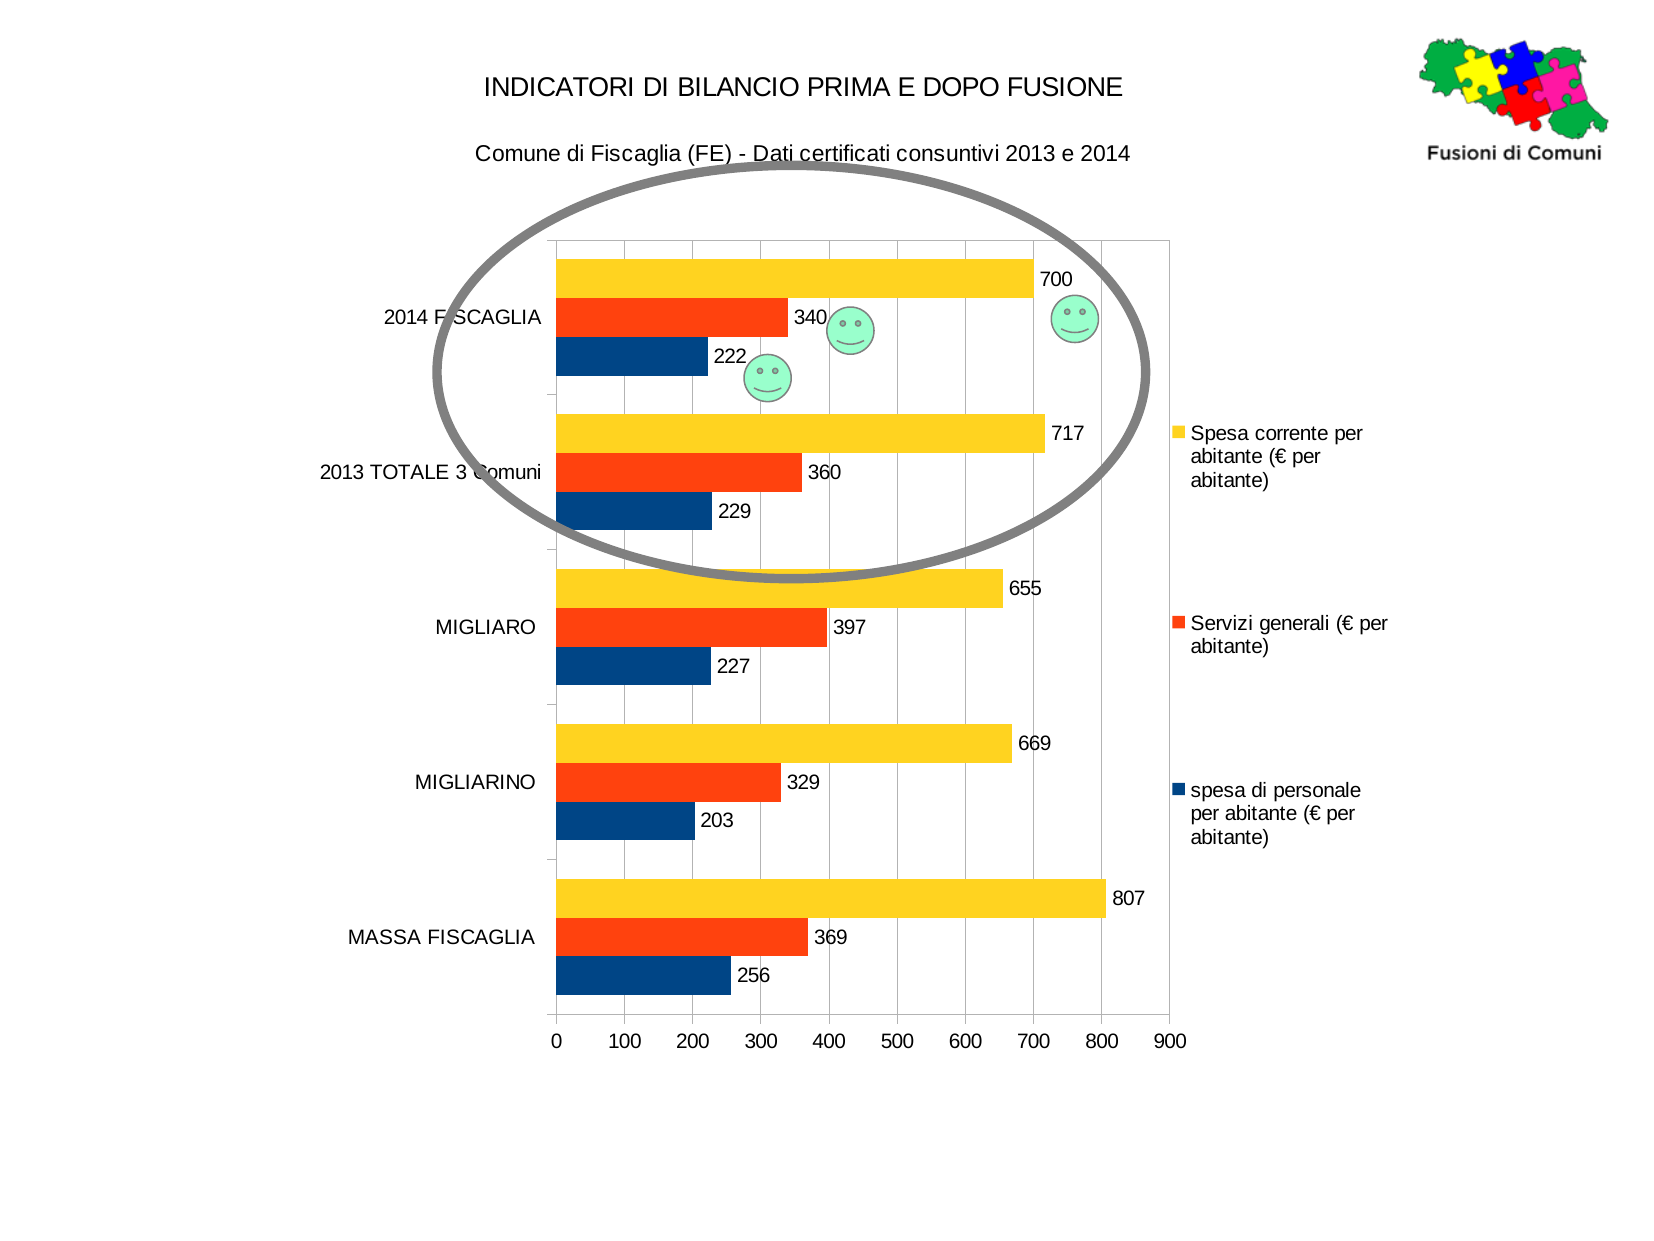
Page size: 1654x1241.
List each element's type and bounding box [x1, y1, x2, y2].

picture [1417, 35, 1611, 165]
text_box [1051, 295, 1099, 343]
chart [200, 35, 1406, 1111]
text_box [744, 354, 792, 402]
text_box [826, 307, 875, 355]
